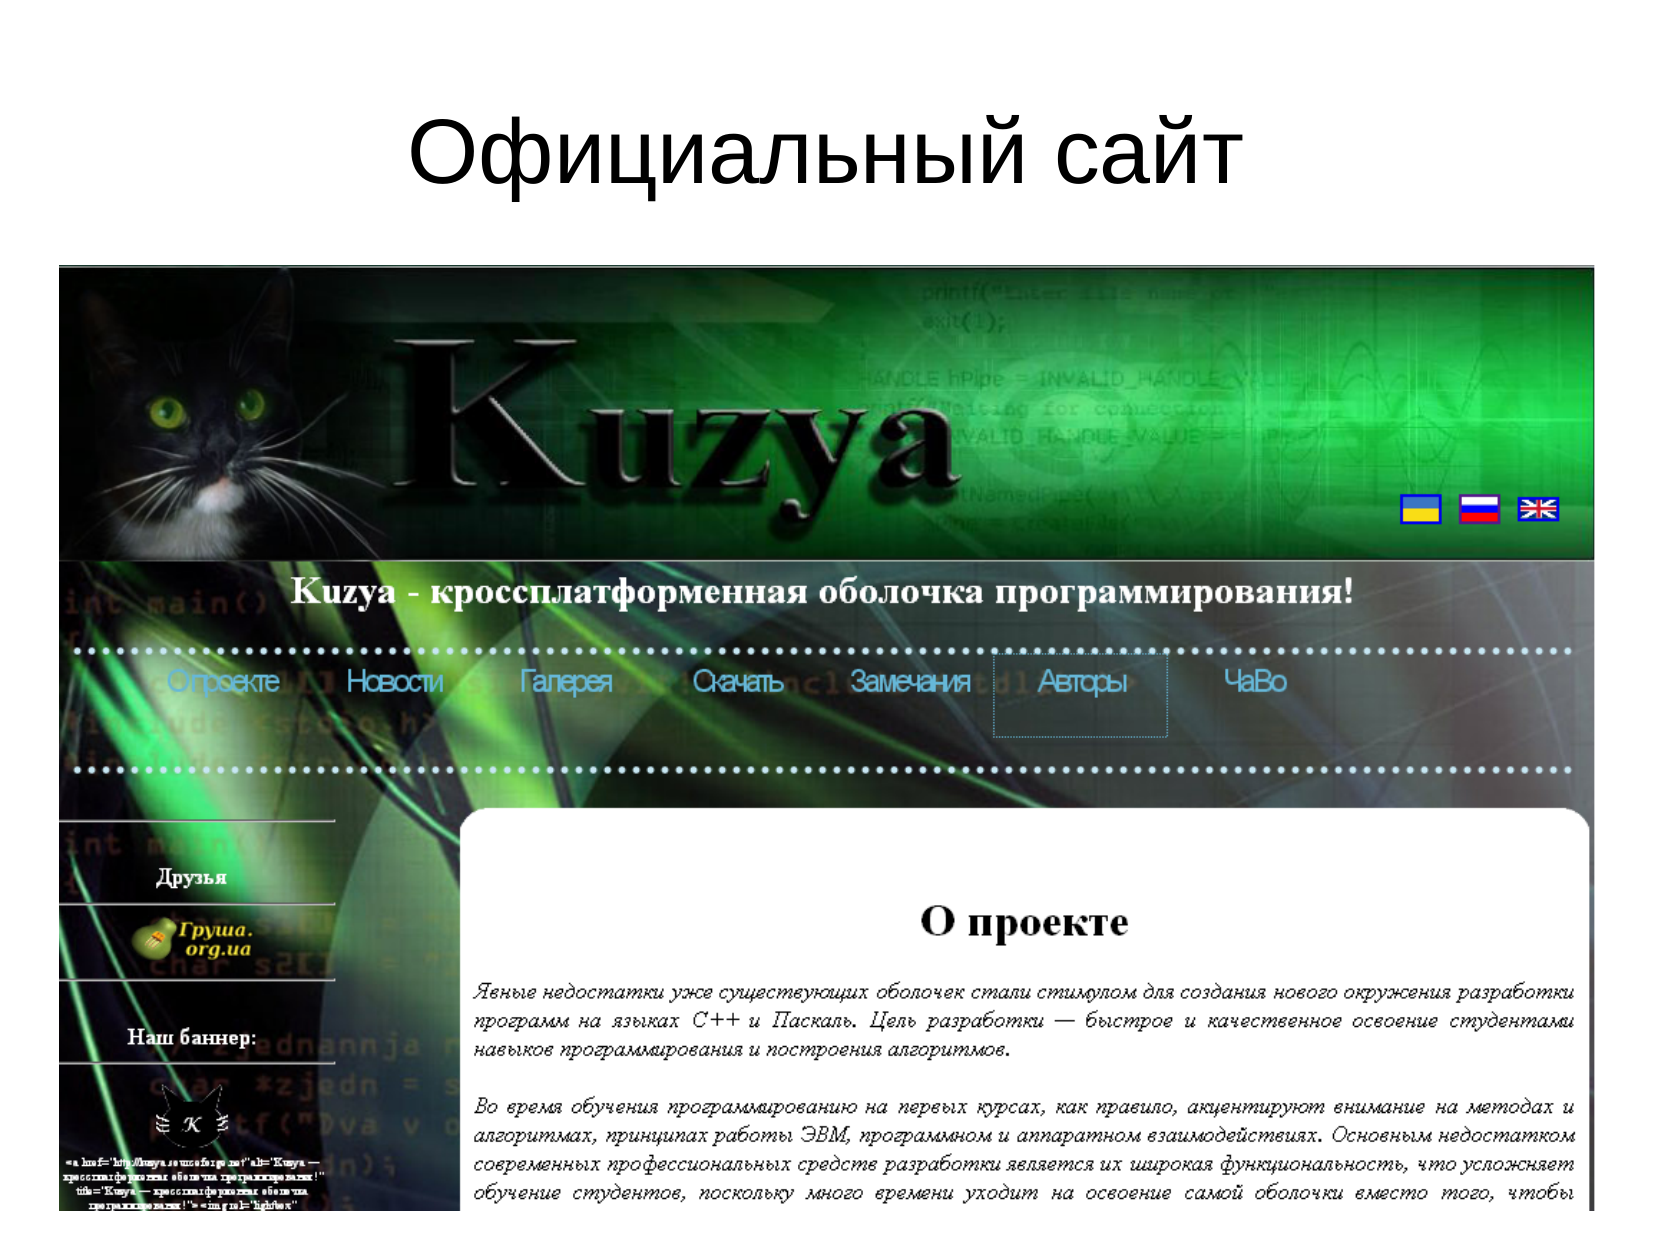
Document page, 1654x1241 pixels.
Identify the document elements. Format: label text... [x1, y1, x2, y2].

picture [59, 265, 1595, 1211]
title Официальный сайт [82, 56, 1571, 249]
